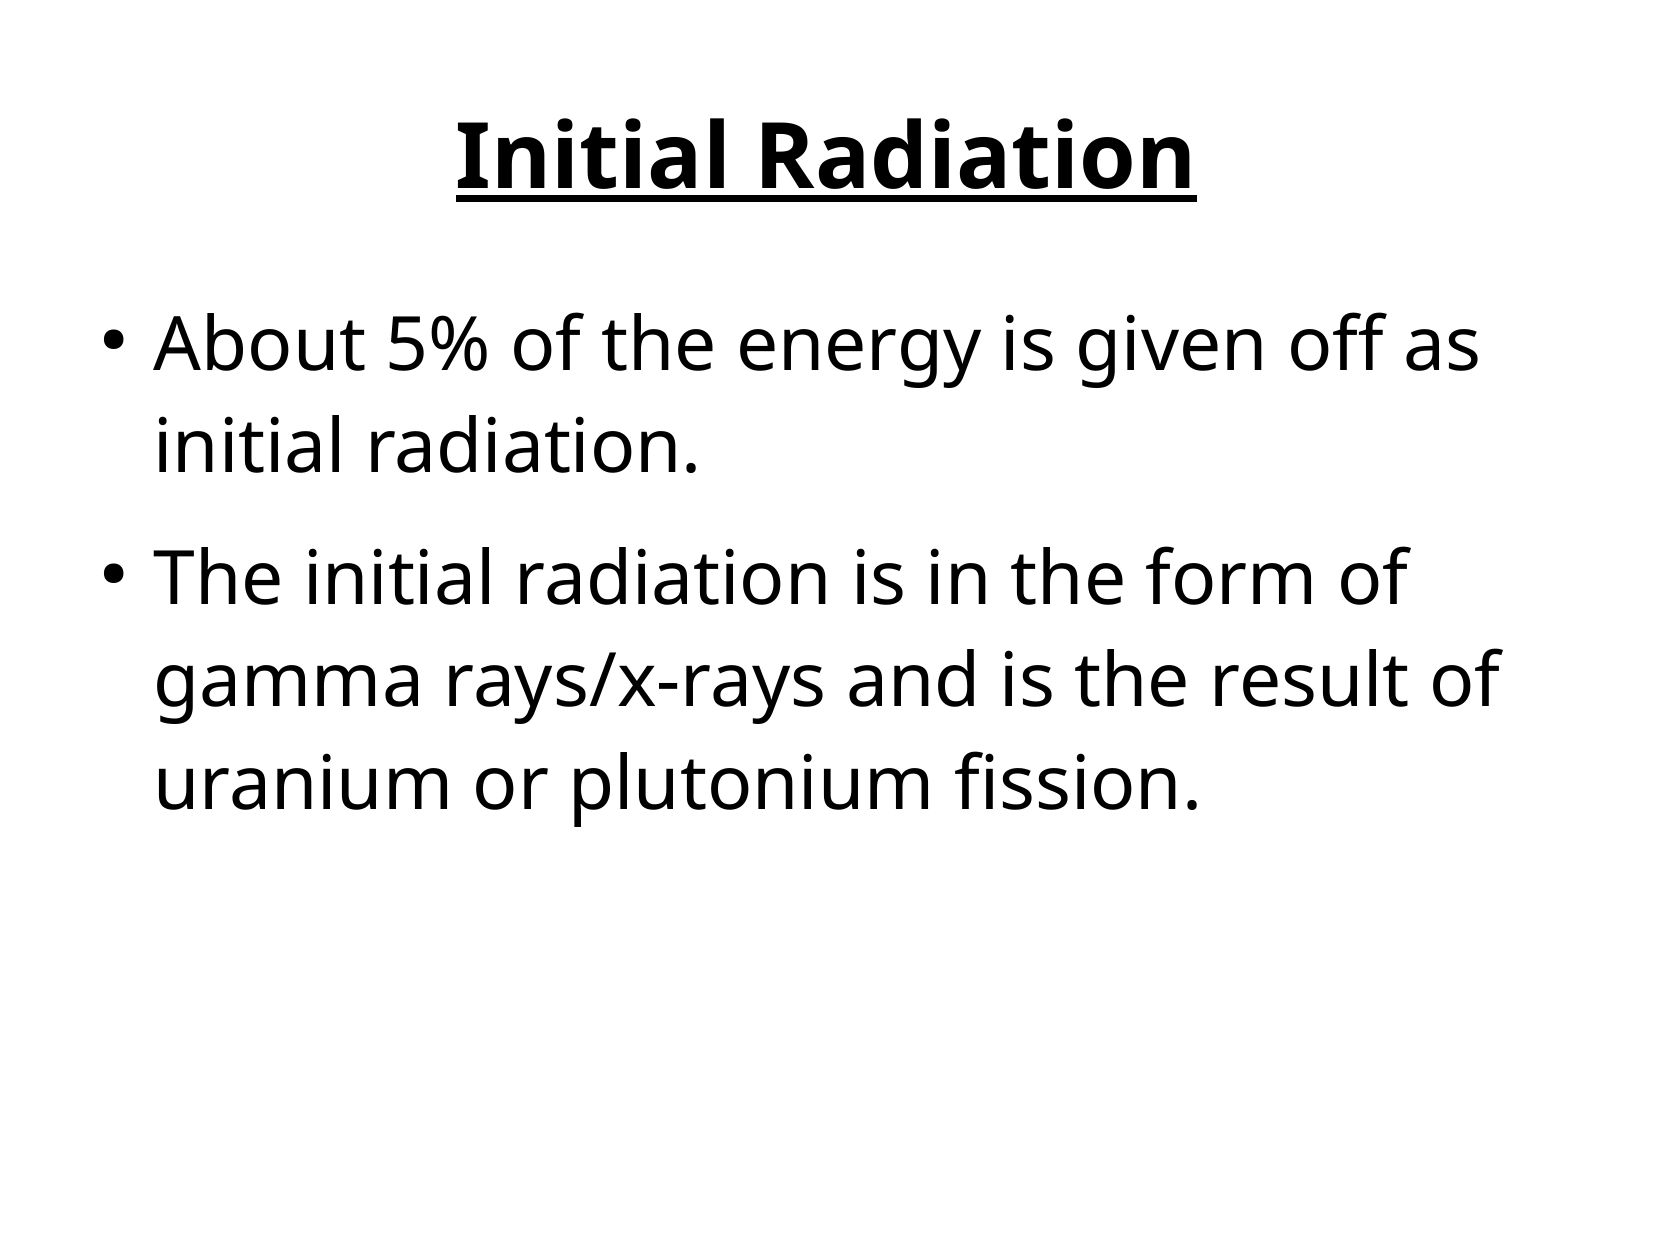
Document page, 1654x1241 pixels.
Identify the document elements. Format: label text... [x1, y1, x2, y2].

list About 5% of the energy is given off as initial radiation. The initial radiation is in the form of gamma rays/x-rays and is the result of uranium or plutonium fission. [82, 290, 1571, 1010]
title Initial Radiation [82, 49, 1571, 257]
